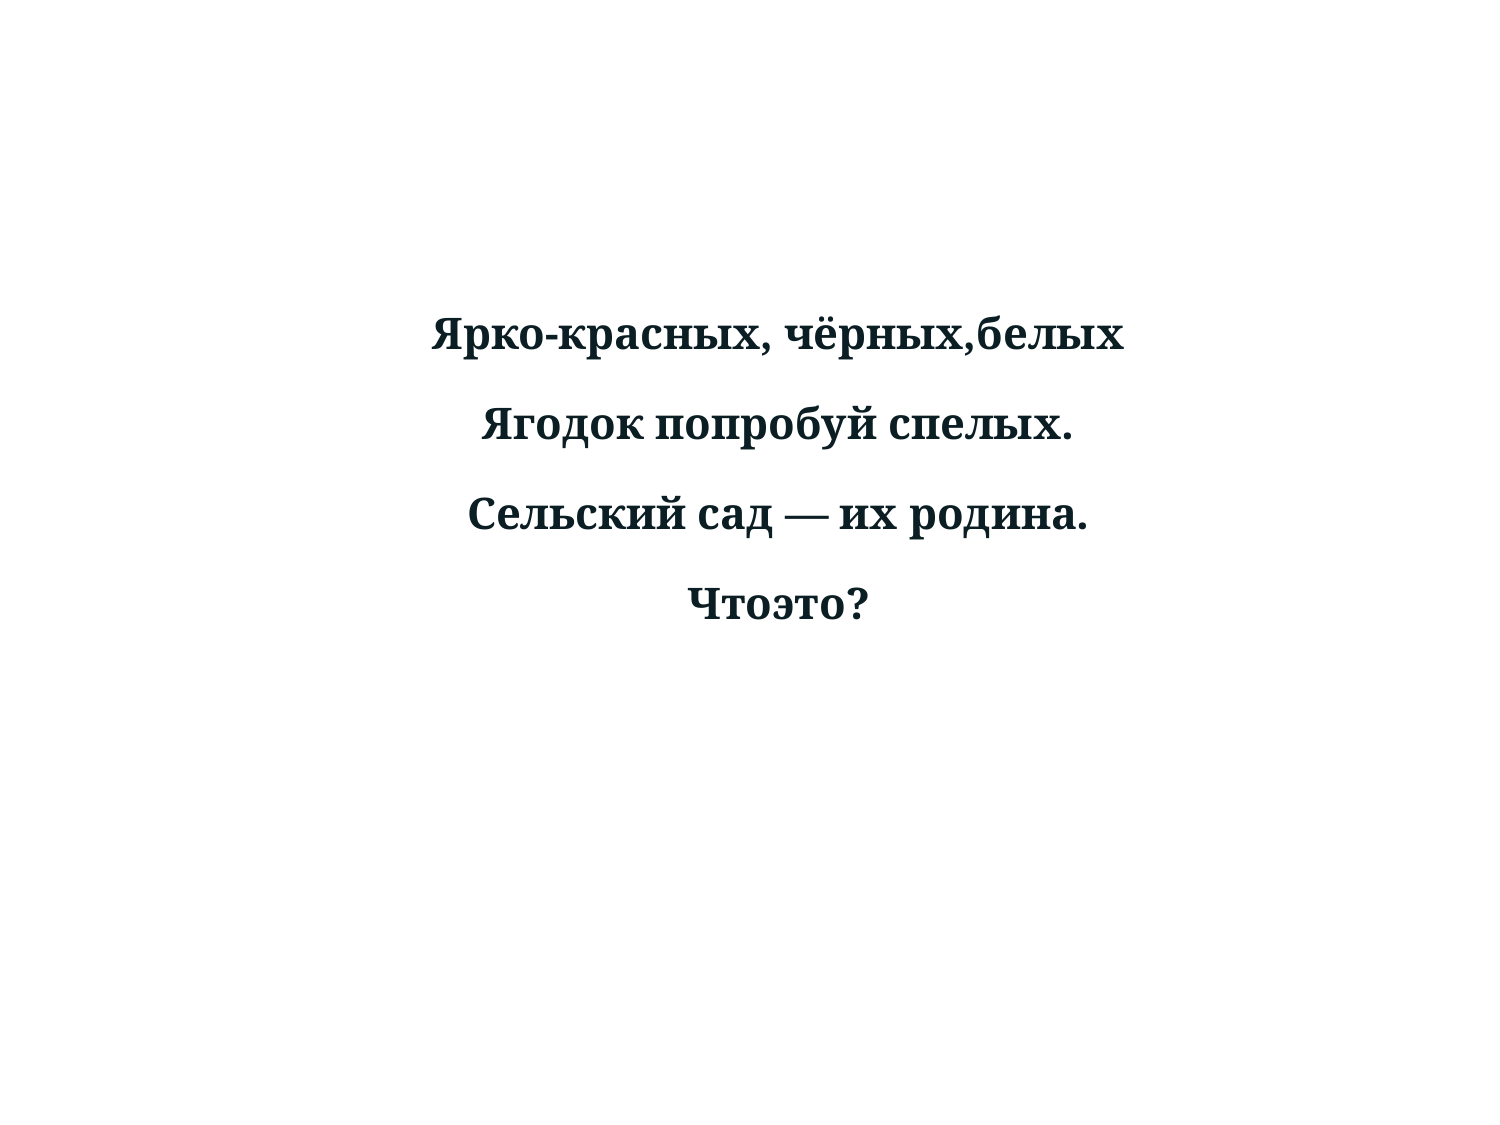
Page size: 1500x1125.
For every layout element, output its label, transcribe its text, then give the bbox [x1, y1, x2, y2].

text_box Ярко-красных, чёрных,белых Ягодок попробуй спелых. Сельский сад — их родина. Чтоэто? [100, 267, 1458, 642]
